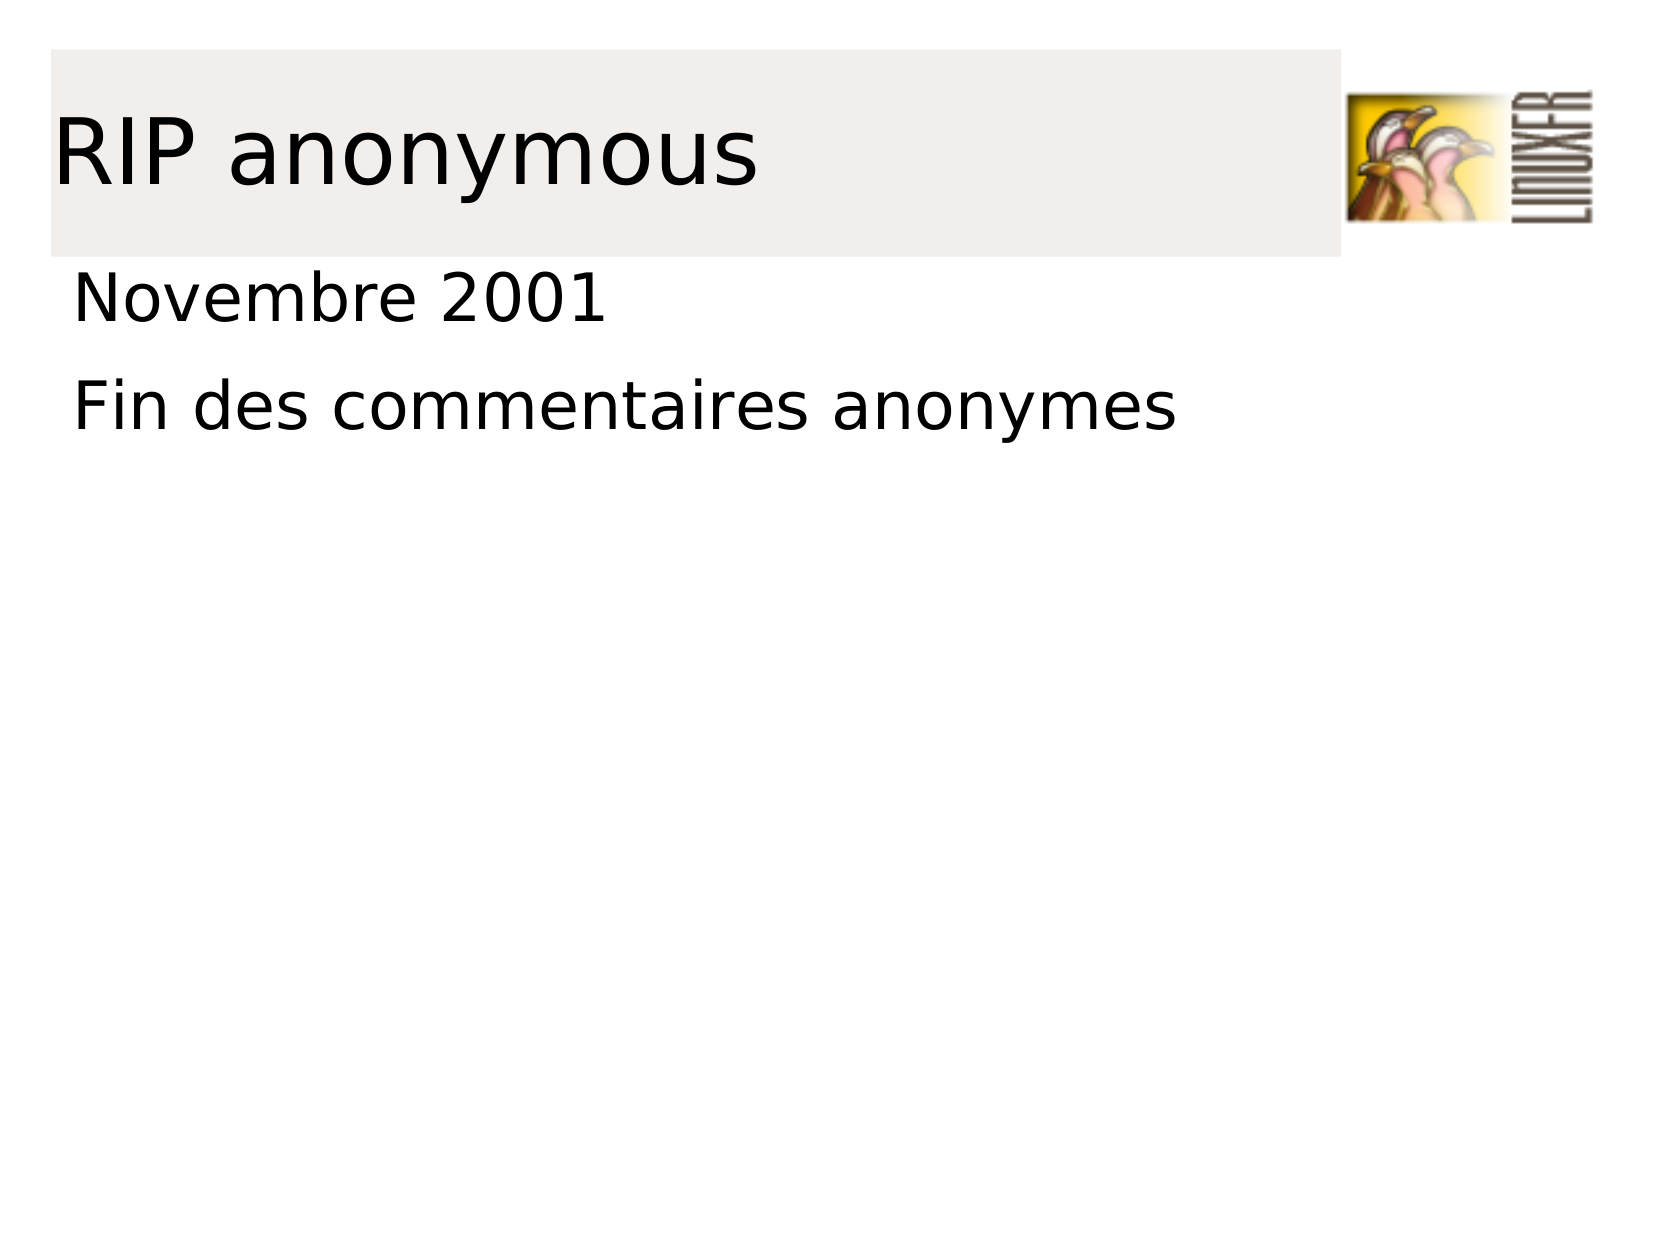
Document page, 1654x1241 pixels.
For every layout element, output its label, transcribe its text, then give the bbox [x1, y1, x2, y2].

list Novembre 2001 Fin des commentaires anonymes [54, 259, 1628, 1103]
title RIP anonymous [51, 49, 1342, 257]
picture [1342, 88, 1601, 229]
